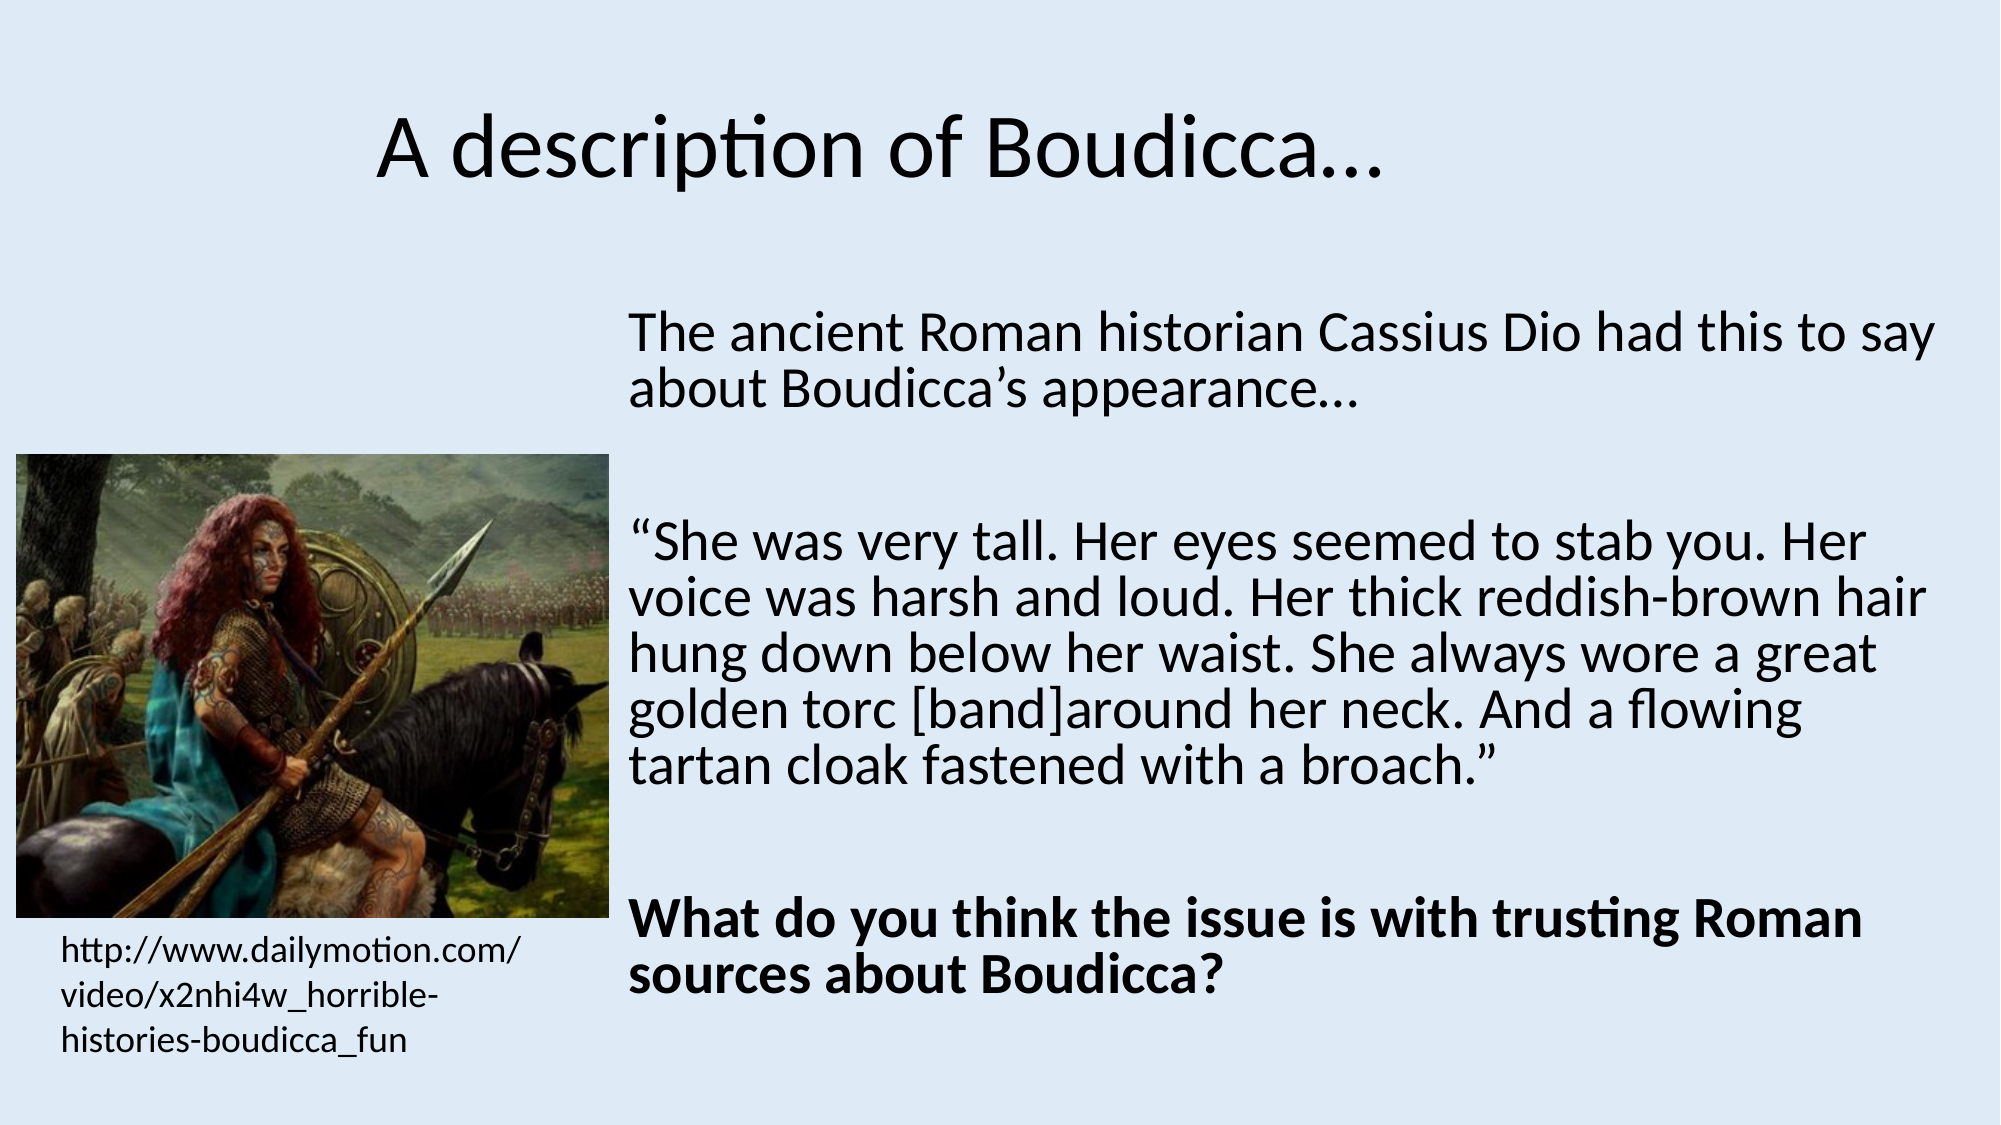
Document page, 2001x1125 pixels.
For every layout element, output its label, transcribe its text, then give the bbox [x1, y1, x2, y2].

text_box http://www.dailymotion.com/video/x2nhi4w_horrible-histories-boudicca_fun [46, 918, 580, 1068]
title A description of Boudicca… [361, 39, 1570, 257]
picture [16, 454, 609, 918]
list The ancient Roman historian Cassius Dio had this to say about Boudicca’s appearance… “She was very tall. Her eyes seemed to stab you. Her voice was harsh and loud. Her thick reddish-brown hair hung down below her waist. She always wore a great golden torc [band]around her neck. And a flowing tartan cloak fastened with a broach.” What do you think the issue is with trusting Roman sources about Boudicca? [613, 299, 1971, 1094]
